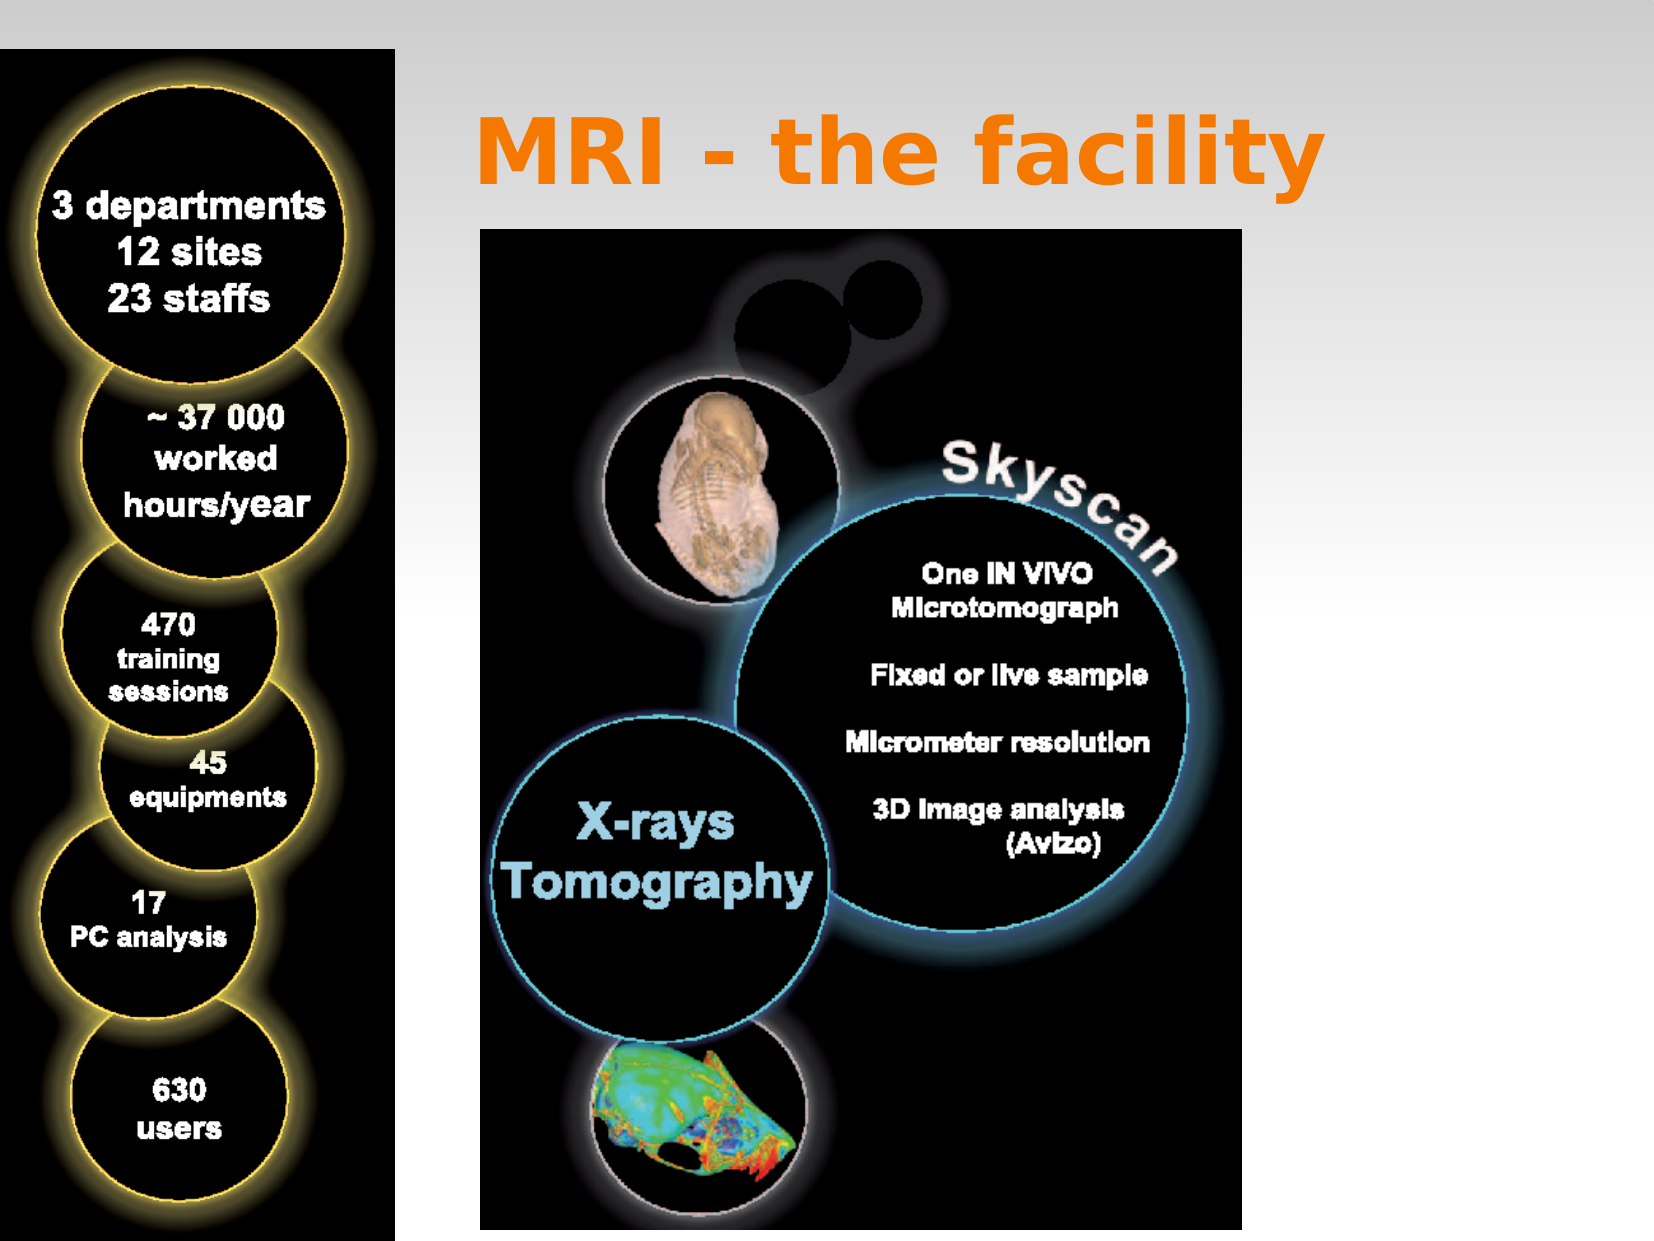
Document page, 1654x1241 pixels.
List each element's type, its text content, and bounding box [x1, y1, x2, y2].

title MRI - the facility [82, 49, 1571, 257]
picture [0, 49, 395, 1241]
picture [480, 257, 1242, 1231]
